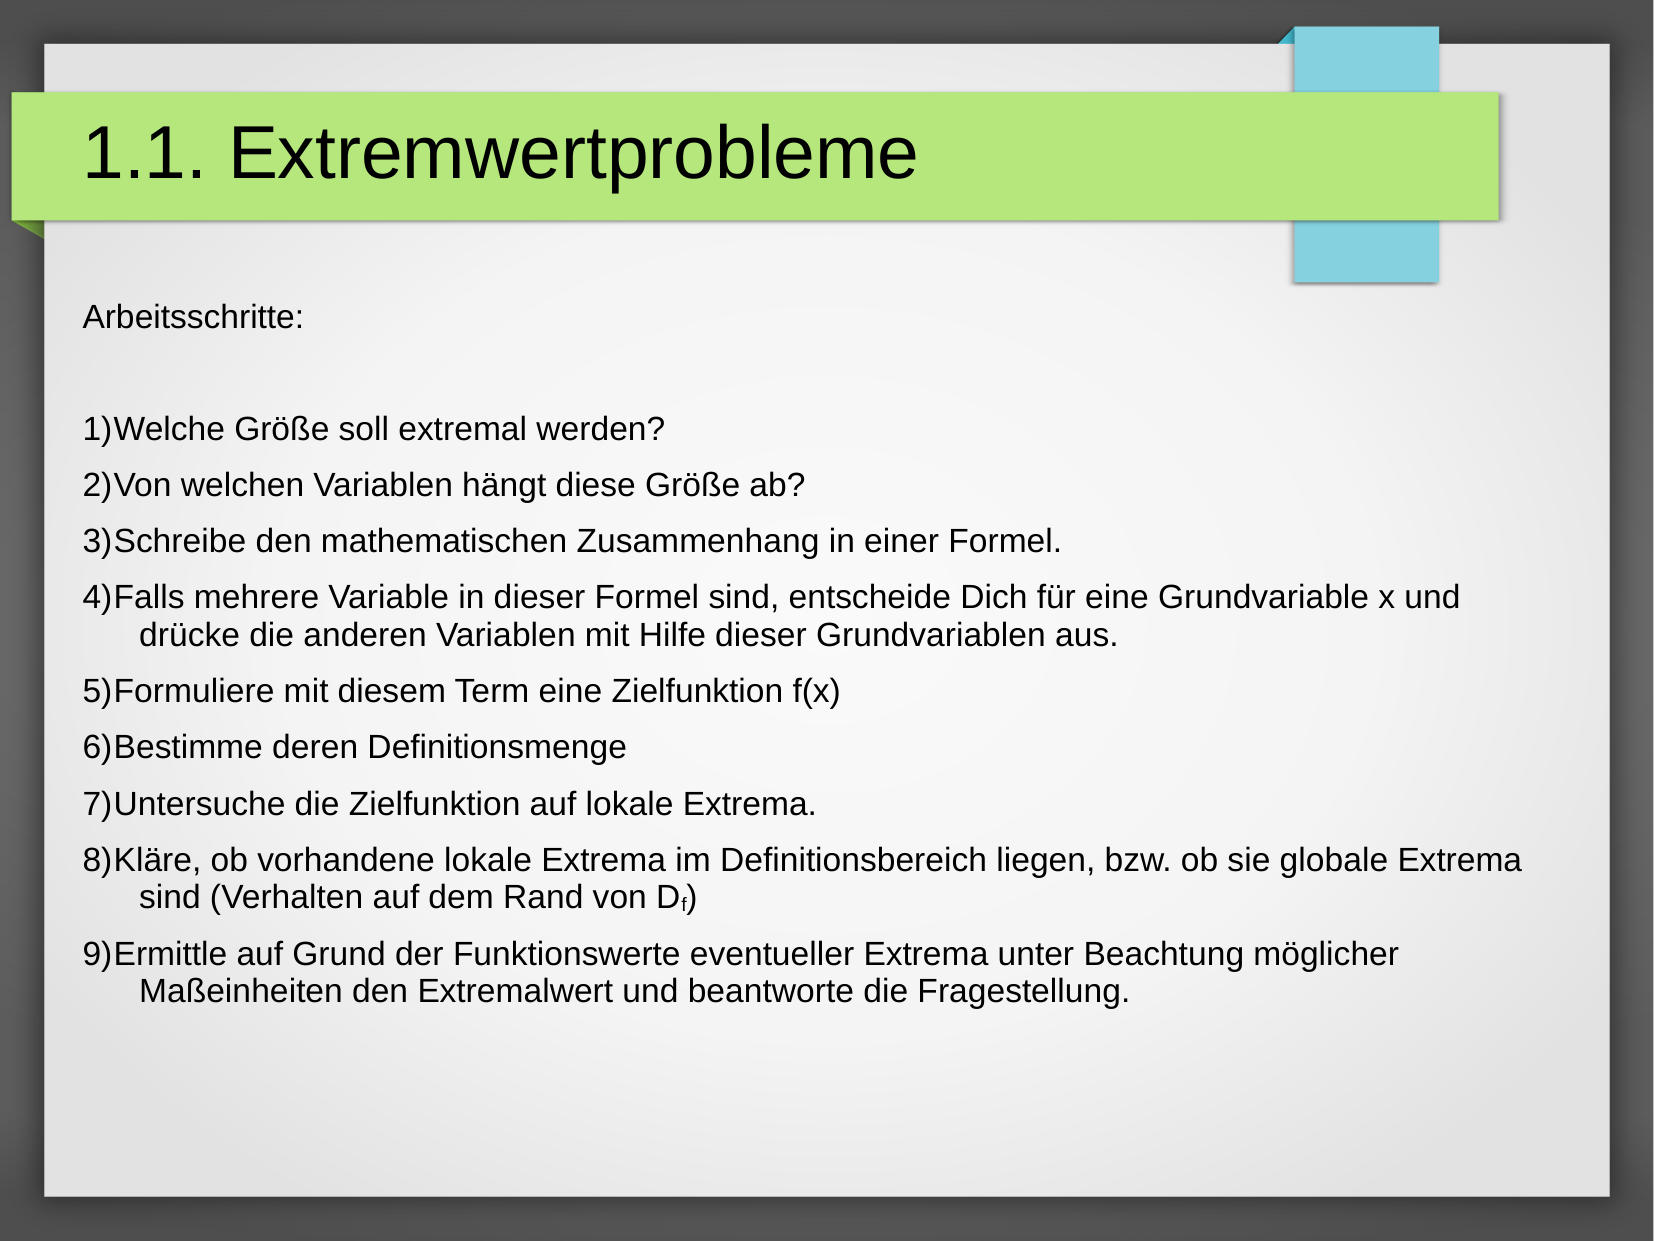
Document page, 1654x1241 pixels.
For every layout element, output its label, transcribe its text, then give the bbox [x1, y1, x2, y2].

list Arbeitsschritte: Welche Größe soll extremal werden? Von welchen Variablen hängt diese Größe ab? Schreibe den mathematischen Zusammenhang in einer Formel. Falls mehrere Variable in dieser Formel sind, entscheide Dich für eine Grundvariable x und drücke die anderen Variablen mit Hilfe dieser Grundvariablen aus. Formuliere mit diesem Term eine Zielfunktion f(x) Bestimme deren Definitionsmenge Untersuche die Zielfunktion auf lokale Extrema. Kläre, ob vorhandene lokale Extrema im Definitionsbereich liegen, bzw. ob sie globale Extrema sind (Verhalten auf dem Rand von Df) Ermittle auf Grund der Funktionswerte eventueller Extrema unter Beachtung möglicher Maßeinheiten den Extremalwert und beantworte die Fragestellung. [82, 295, 1571, 1015]
picture [0, 0, 1654, 1241]
title 1.1. Extremwertprobleme [82, 94, 1264, 213]
